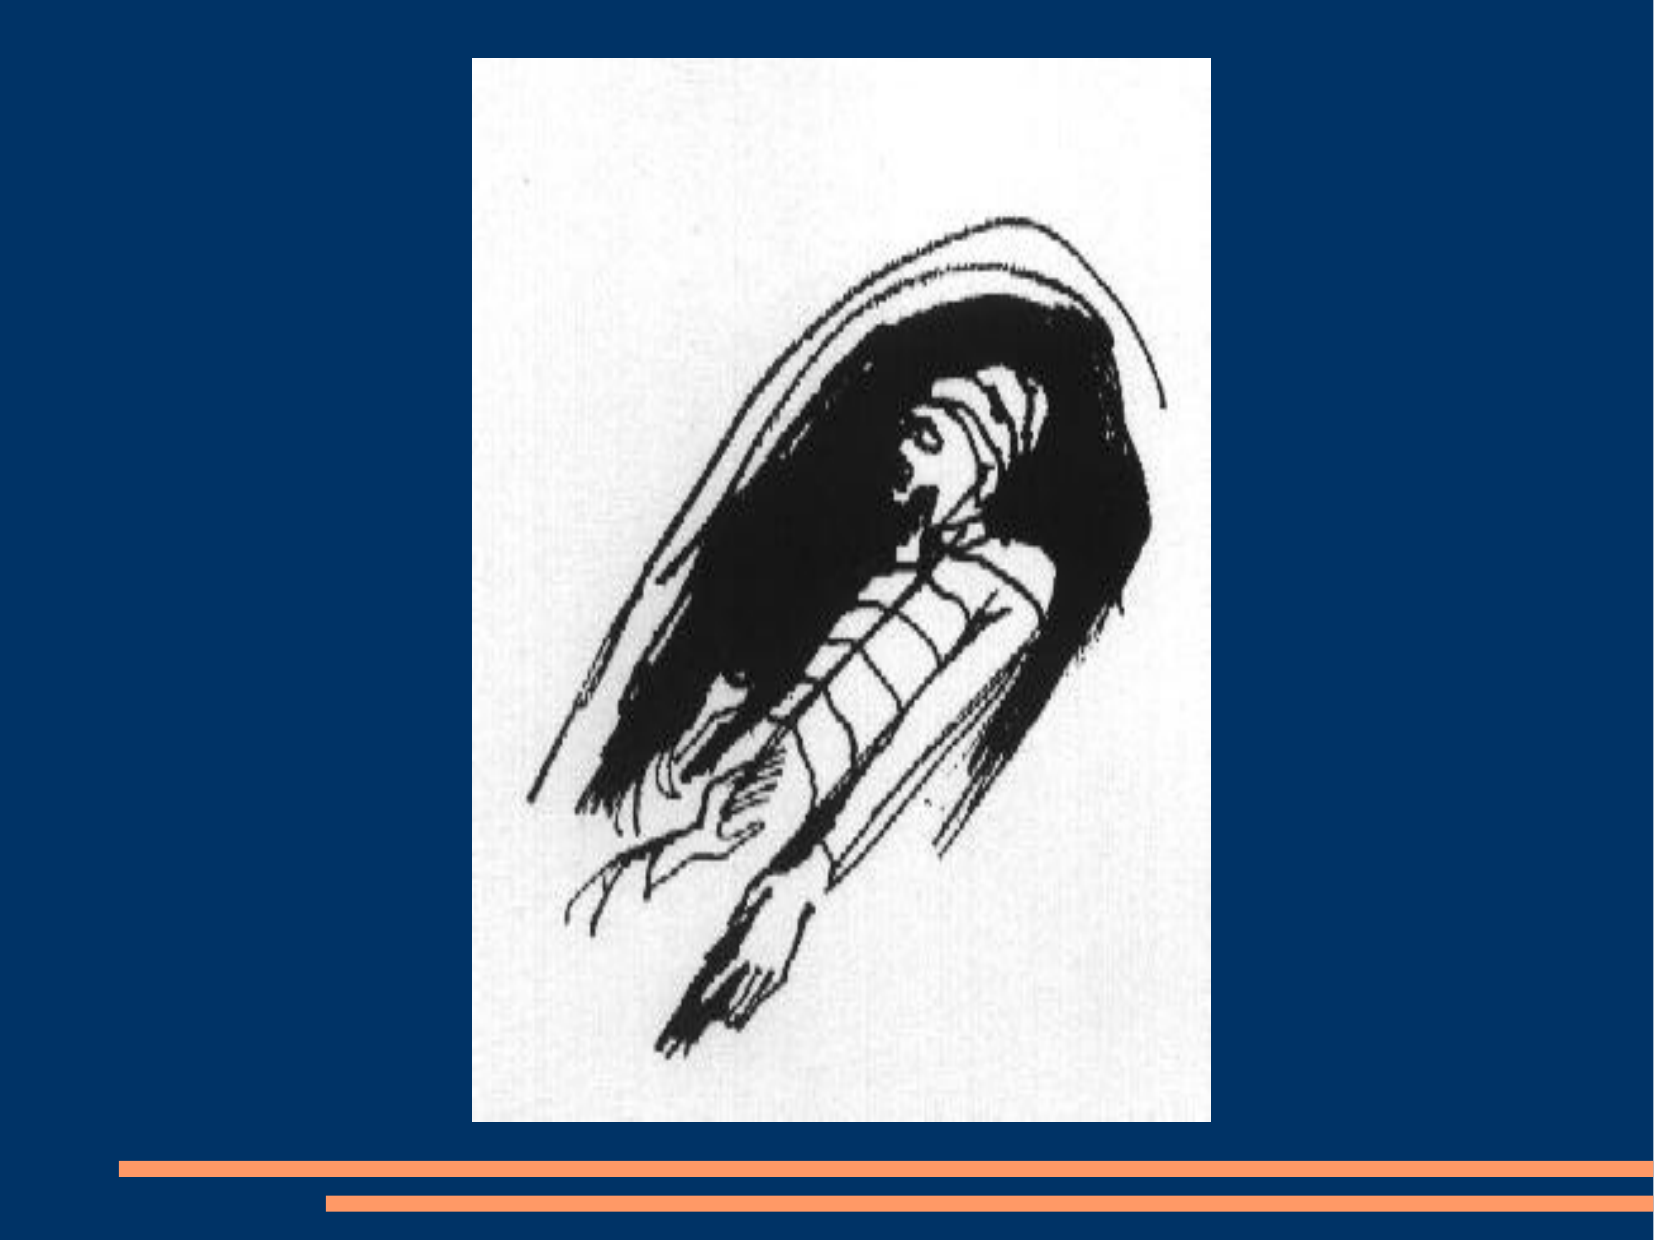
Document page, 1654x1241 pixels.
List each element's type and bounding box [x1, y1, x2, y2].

picture [472, 58, 1211, 1123]
